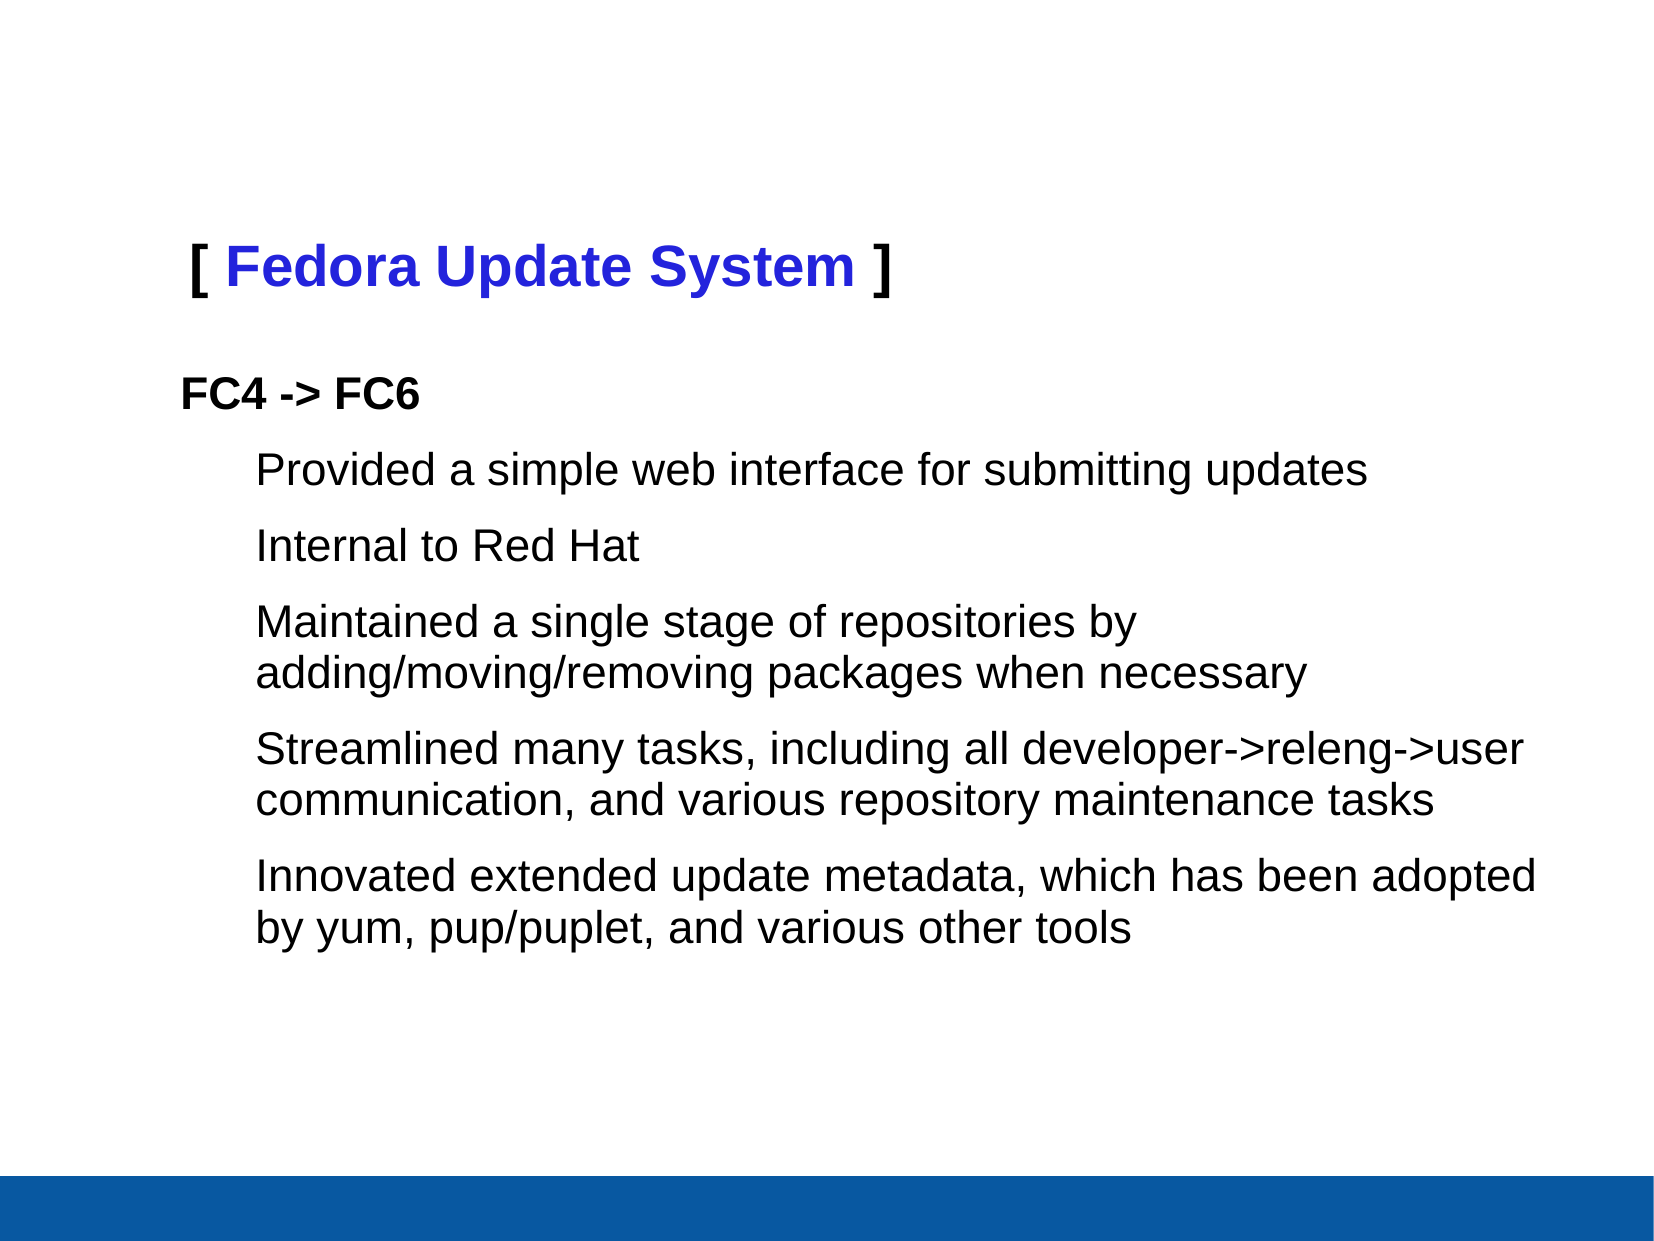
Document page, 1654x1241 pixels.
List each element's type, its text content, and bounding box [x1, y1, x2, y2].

text_box FC4 -> FC6 Provided a simple web interface for submitting updates Internal to Red Hat Maintained a single stage of repositories by adding/moving/removing packages when necessary Streamlined many tasks, including all developer->releng->user communication, and various repository maintenance tasks Innovated extended update metadata, which has been adopted by yum, pup/puplet, and various other tools [180, 367, 1549, 953]
text_box [ Fedora Update System ] [189, 234, 895, 300]
picture [0, 1176, 1654, 1241]
